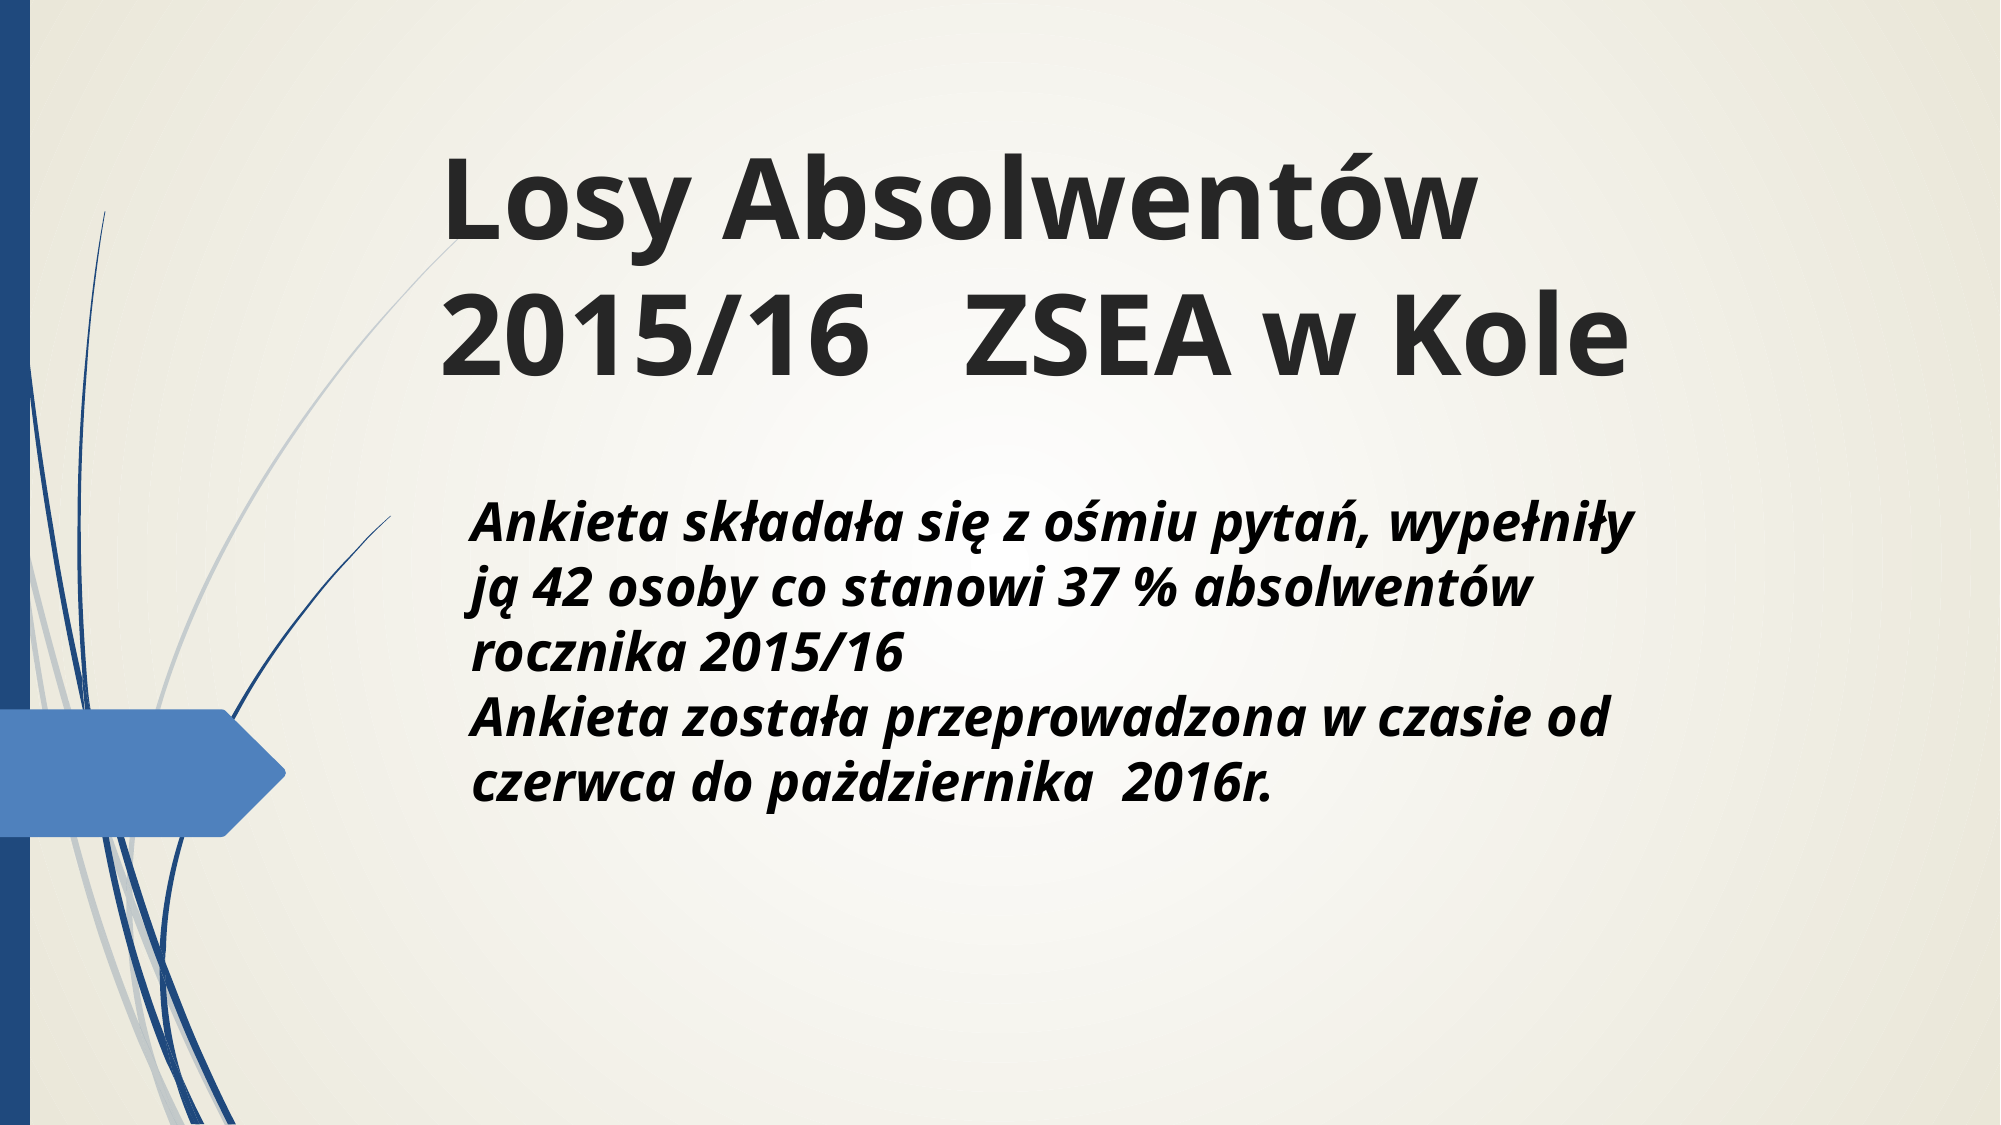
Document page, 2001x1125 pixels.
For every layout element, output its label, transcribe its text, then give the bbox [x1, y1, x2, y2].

subtitle Ankieta składała się z ośmiu pytań, wypełniły ją 42 osoby co stanowi 37 % absolwentów rocznika 2015/16 Ankieta została przeprowadzona w czasie od czerwca do pażdziernika 2016r. [456, 479, 1694, 1007]
title Losy Absolwentów 2015/16 ZSEA w Kole [424, 22, 1750, 405]
